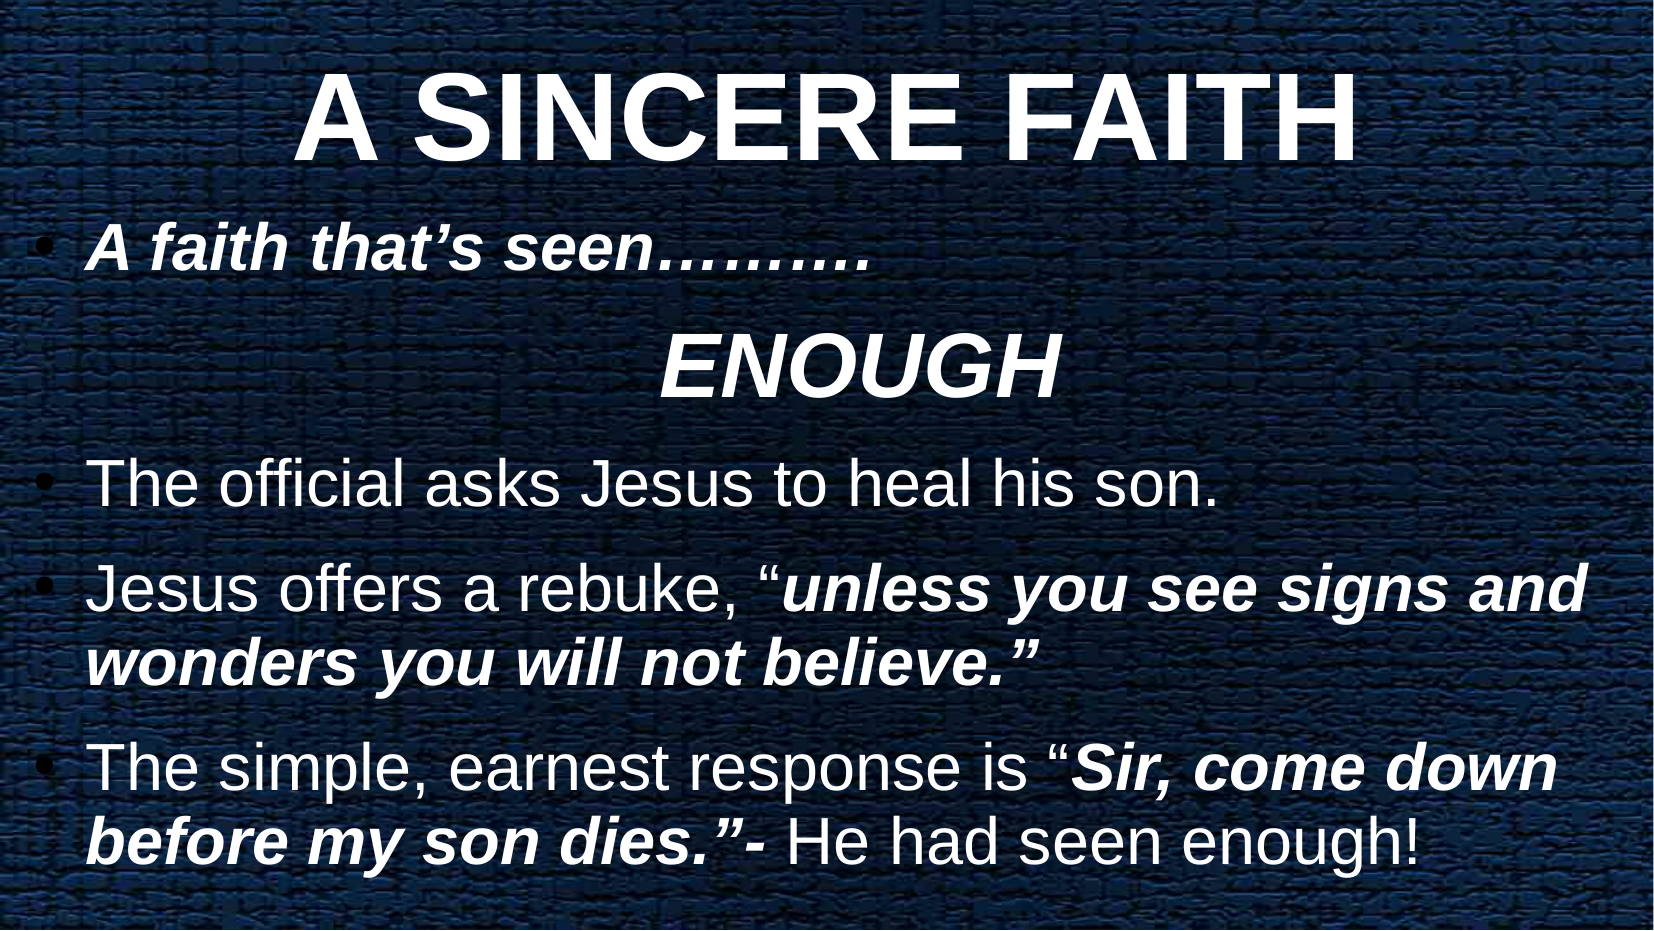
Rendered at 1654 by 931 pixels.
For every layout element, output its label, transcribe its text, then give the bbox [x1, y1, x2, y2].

list A faith that’s seen………. ENOUGH The official asks Jesus to heal his son. Jesus offers a rebuke, “unless you see signs and wonders you will not believe.” The simple, earnest response is “Sir, come down before my son dies.”- He had seen enough! [15, 210, 1636, 930]
title A SINCERE FAITH [82, 39, 1571, 196]
picture [0, 0, 1654, 930]
